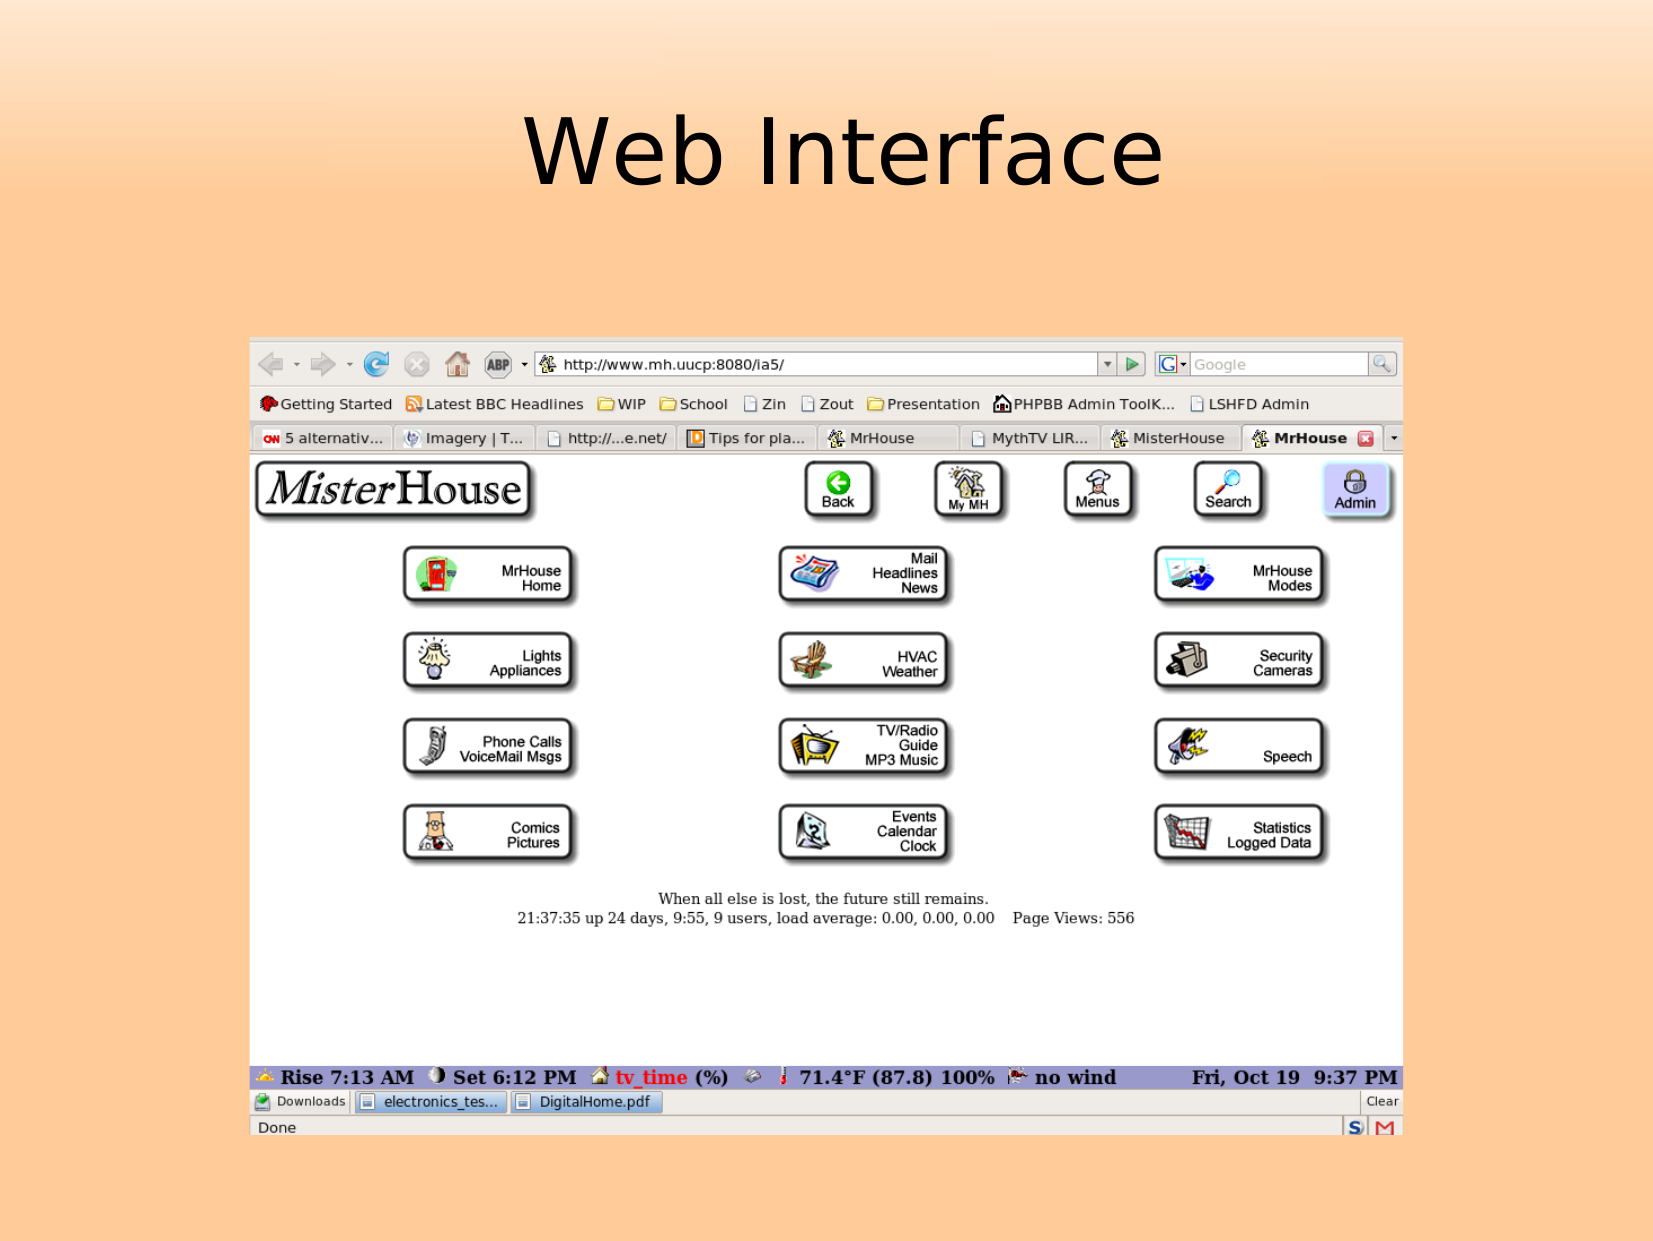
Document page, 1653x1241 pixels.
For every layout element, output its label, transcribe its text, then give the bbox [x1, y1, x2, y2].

title Web Interface [82, 56, 1571, 250]
chart [82, 291, 1570, 1137]
picture [0, 0, 1653, 188]
